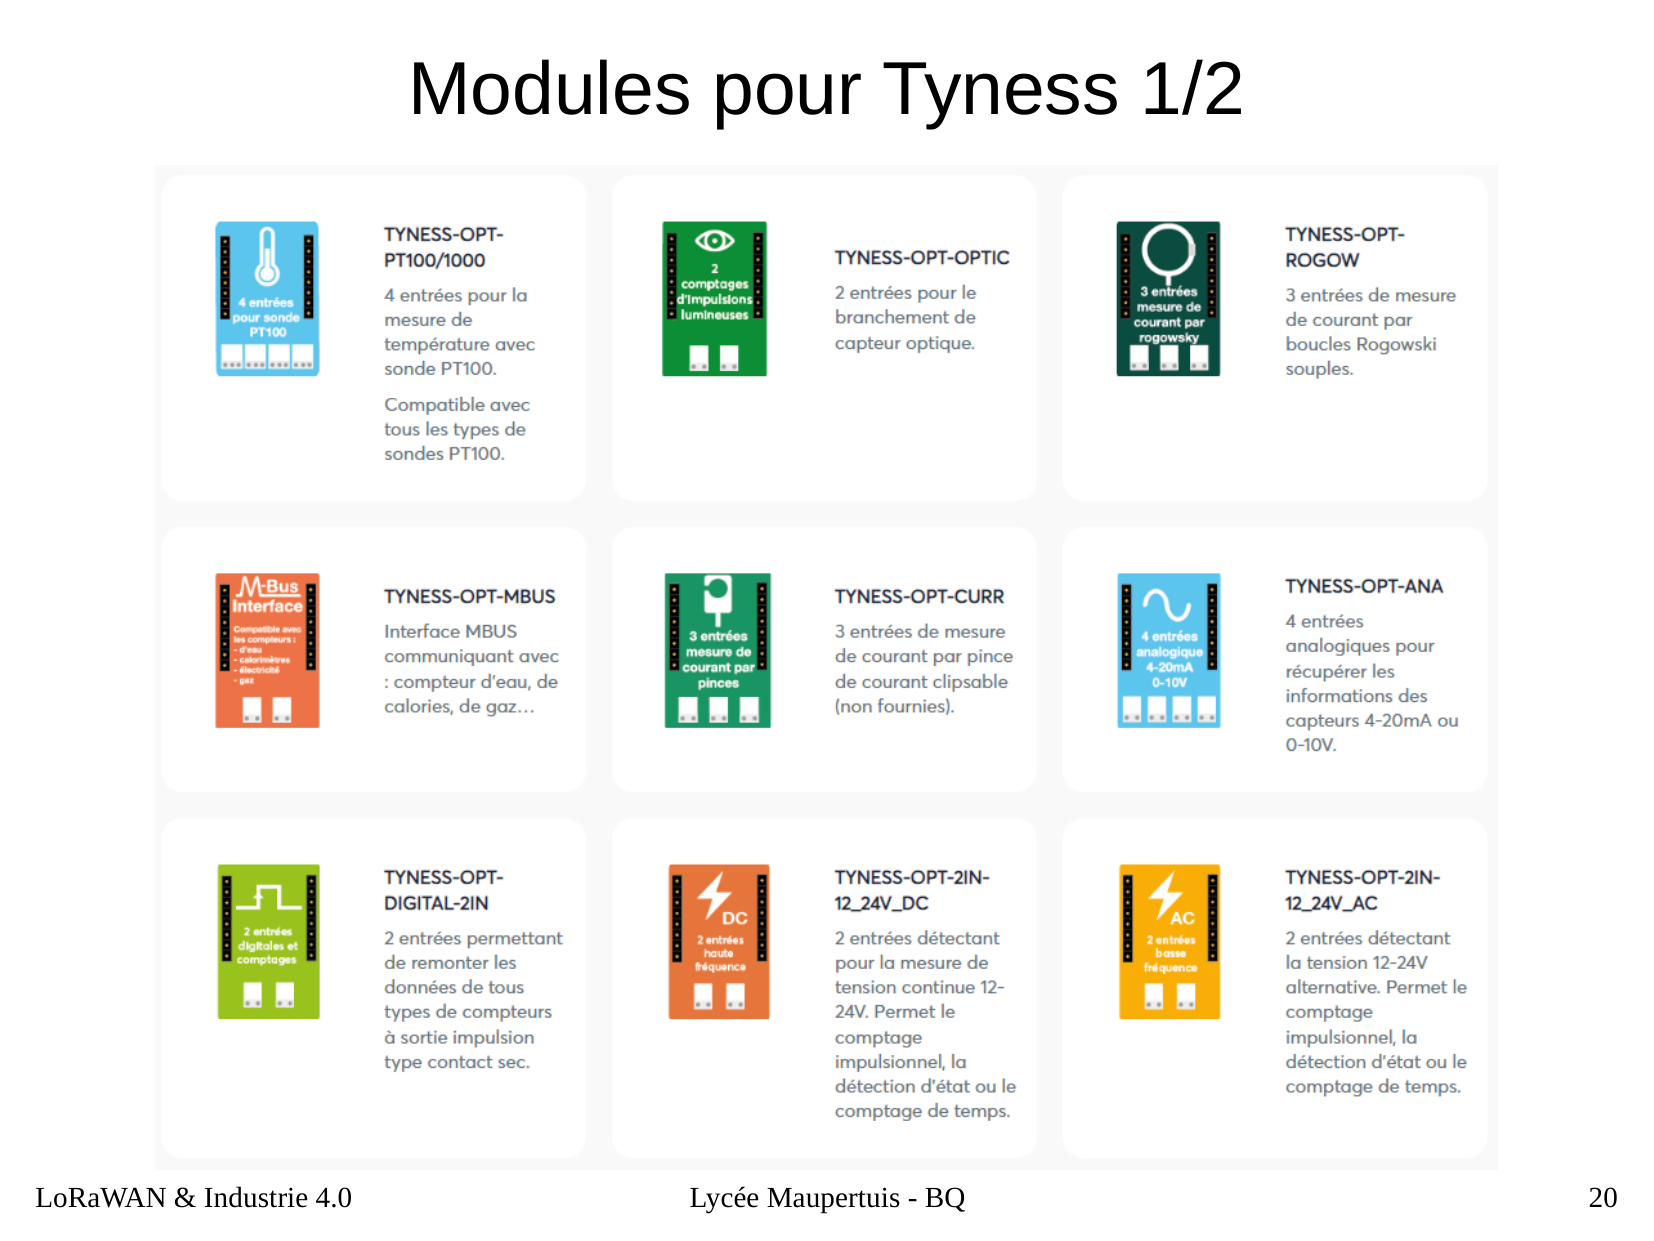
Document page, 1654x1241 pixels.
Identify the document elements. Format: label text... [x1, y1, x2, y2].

picture [155, 165, 1498, 1170]
title Modules pour Tyness 1/2 [35, 35, 1619, 142]
